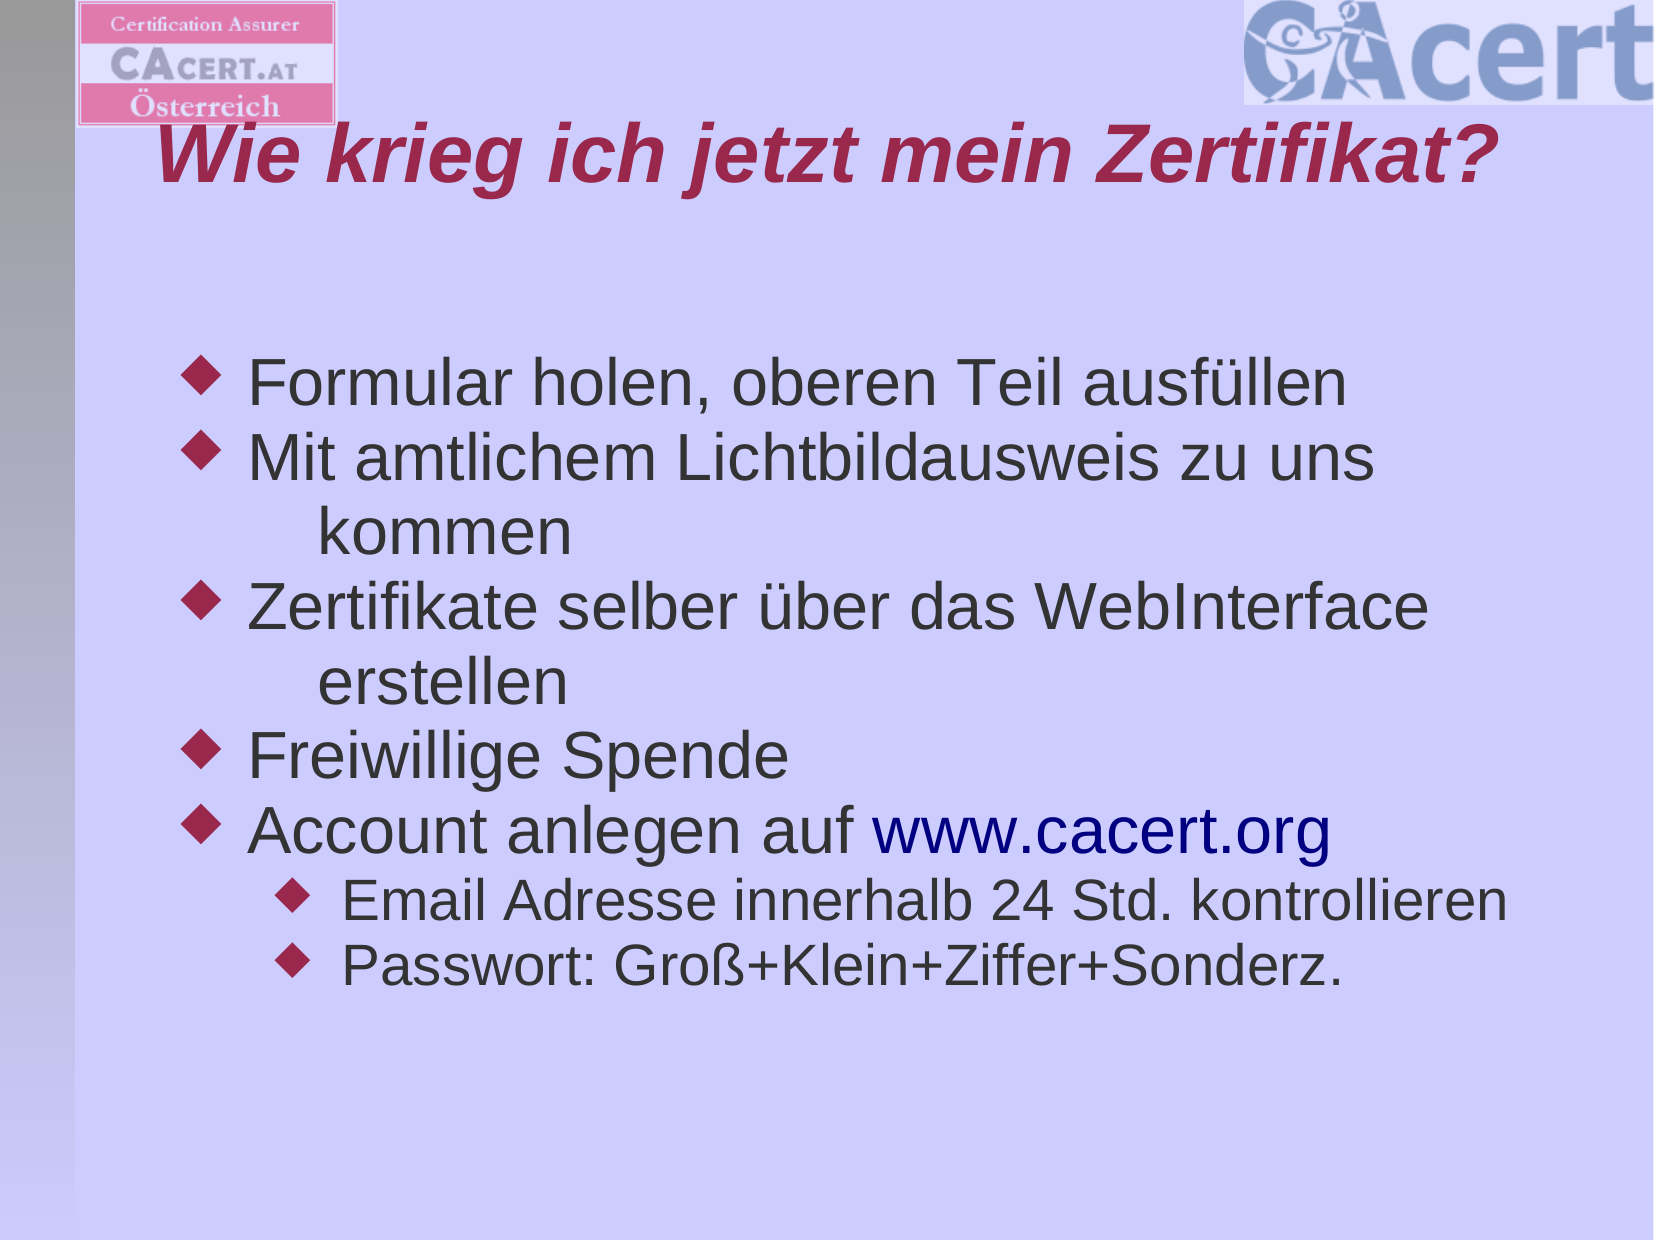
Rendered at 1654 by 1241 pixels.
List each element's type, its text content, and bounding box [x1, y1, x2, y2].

list Formular holen, oberen Teil ausfüllen Mit amtlichem Lichtbildausweis zu uns kommen Zertifikate selber über das WebInterface erstellen Freiwillige Spende Account anlegen auf www.cacert.org Email Adresse innerhalb 24 Std. kontrollieren Passwort: Groß+Klein+Ziffer+Sonderz. [152, 344, 1534, 1127]
title Wie krieg ich jetzt mein Zertifikat? [121, 49, 1534, 257]
